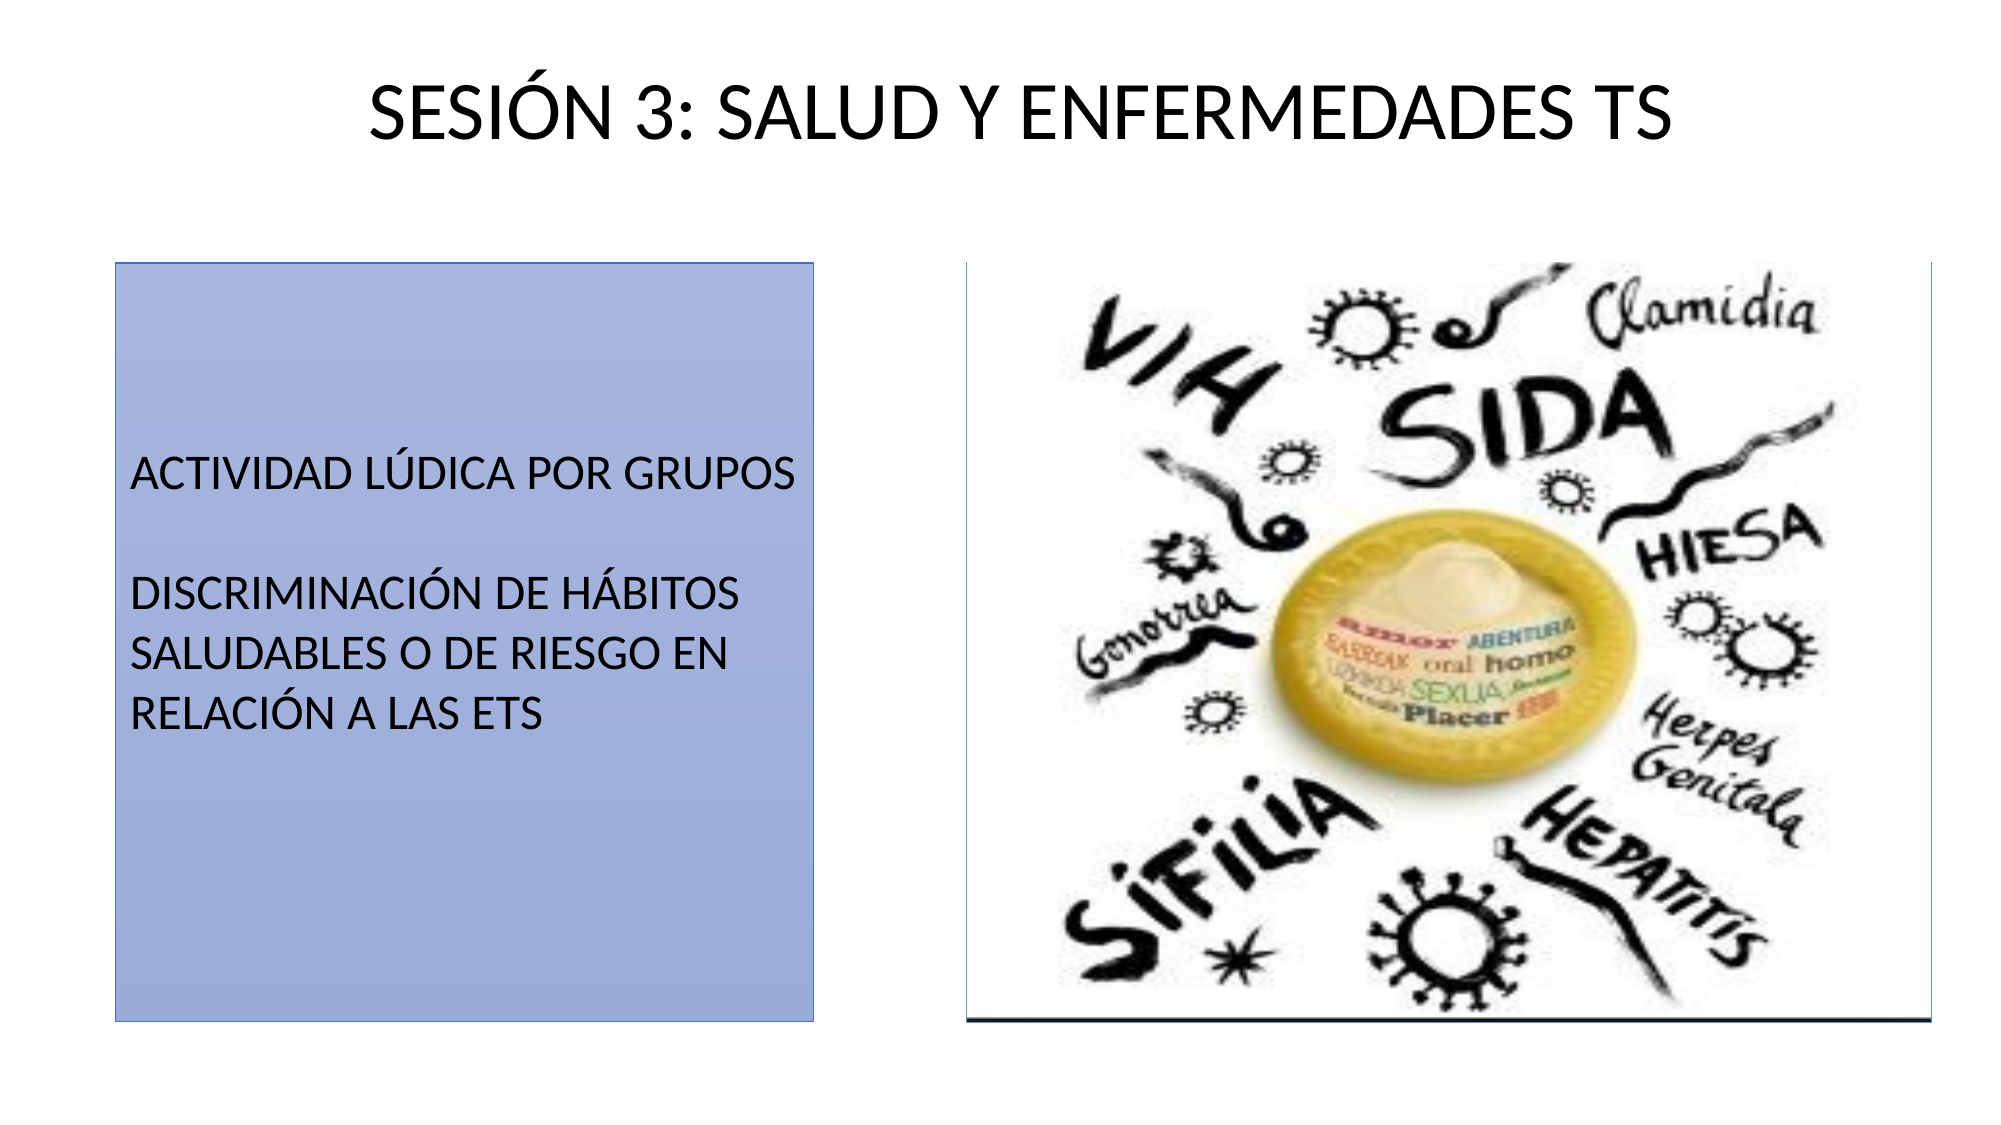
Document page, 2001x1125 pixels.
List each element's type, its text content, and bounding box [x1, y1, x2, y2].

text_box ACTIVIDAD LÚDICA POR GRUPOS DISCRIMINACIÓN DE HÁBITOS SALUDABLES O DE RIESGO EN RELACIÓN A LAS ETS [115, 263, 813, 1022]
subtitle SESIÓN 3: SALUD Y ENFERMEDADES TS [271, 60, 1772, 218]
picture [967, 263, 1931, 1022]
